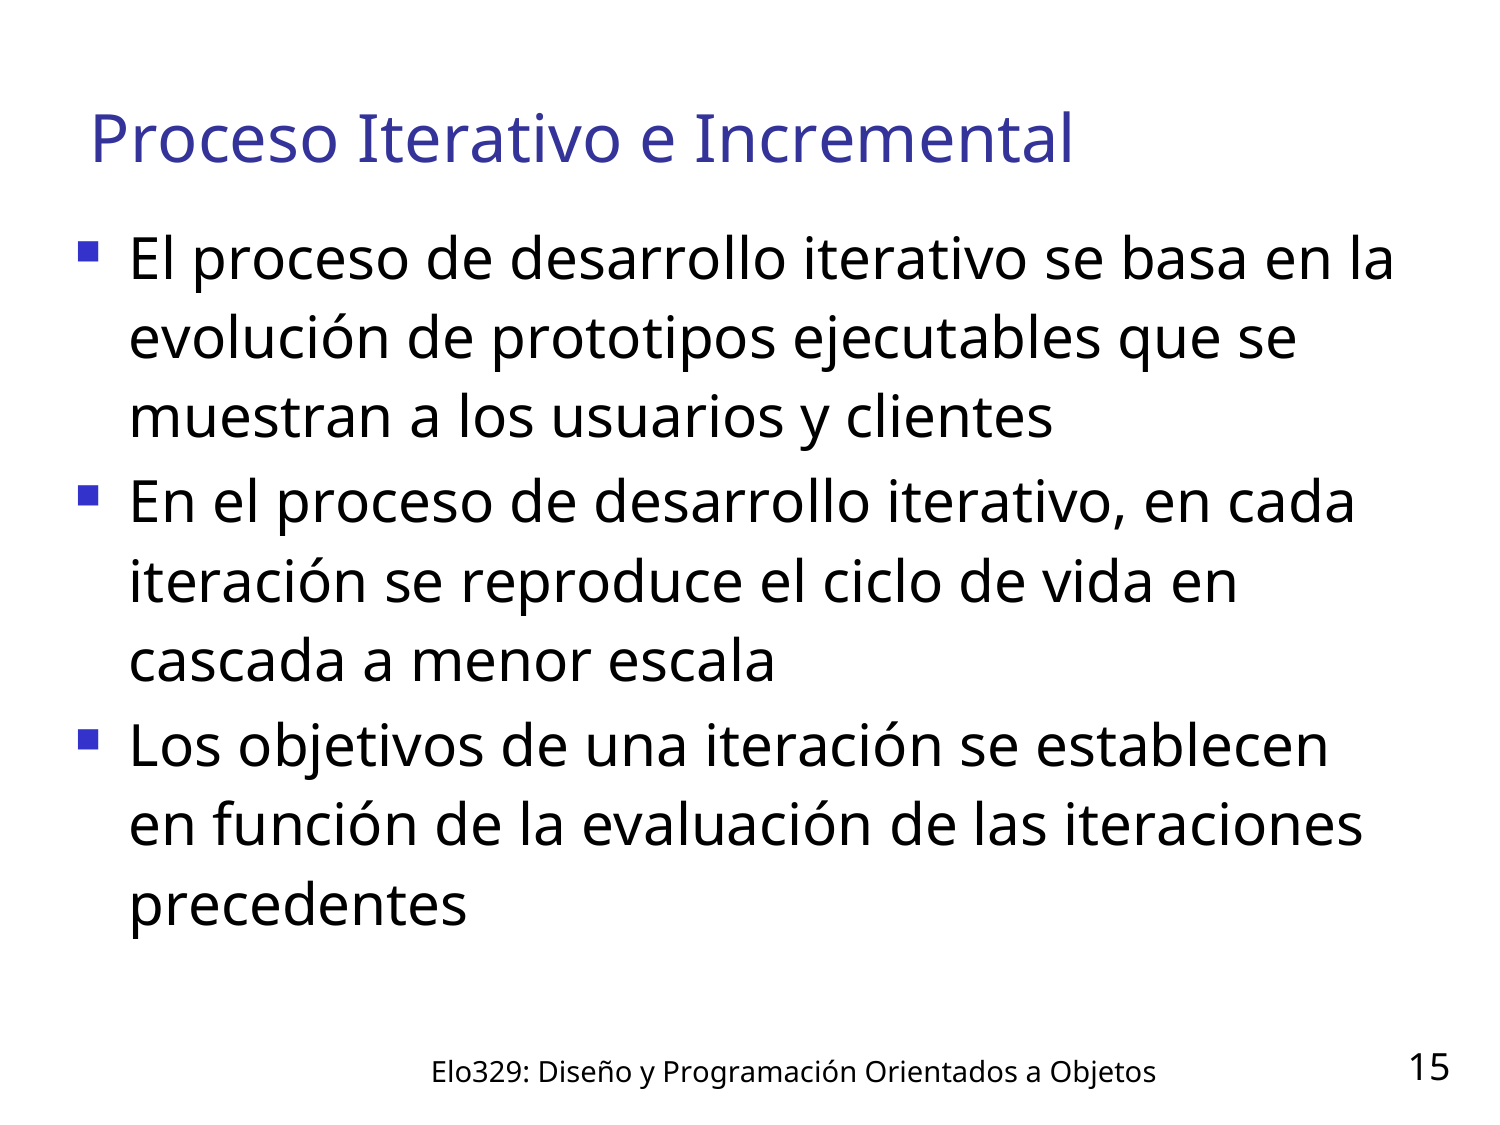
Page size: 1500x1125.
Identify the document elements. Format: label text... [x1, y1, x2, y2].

title Proceso Iterativo e Incremental [75, 10, 1426, 188]
list El proceso de desarrollo iterativo se basa en la evolución de prototipos ejecutables que se muestran a los usuarios y clientes En el proceso de desarrollo iterativo, en cada iteración se reproduce el ciclo de vida en cascada a menor escala Los objetivos de una iteración se establecen en función de la evaluación de las iteraciones precedentes [75, 216, 1398, 1051]
